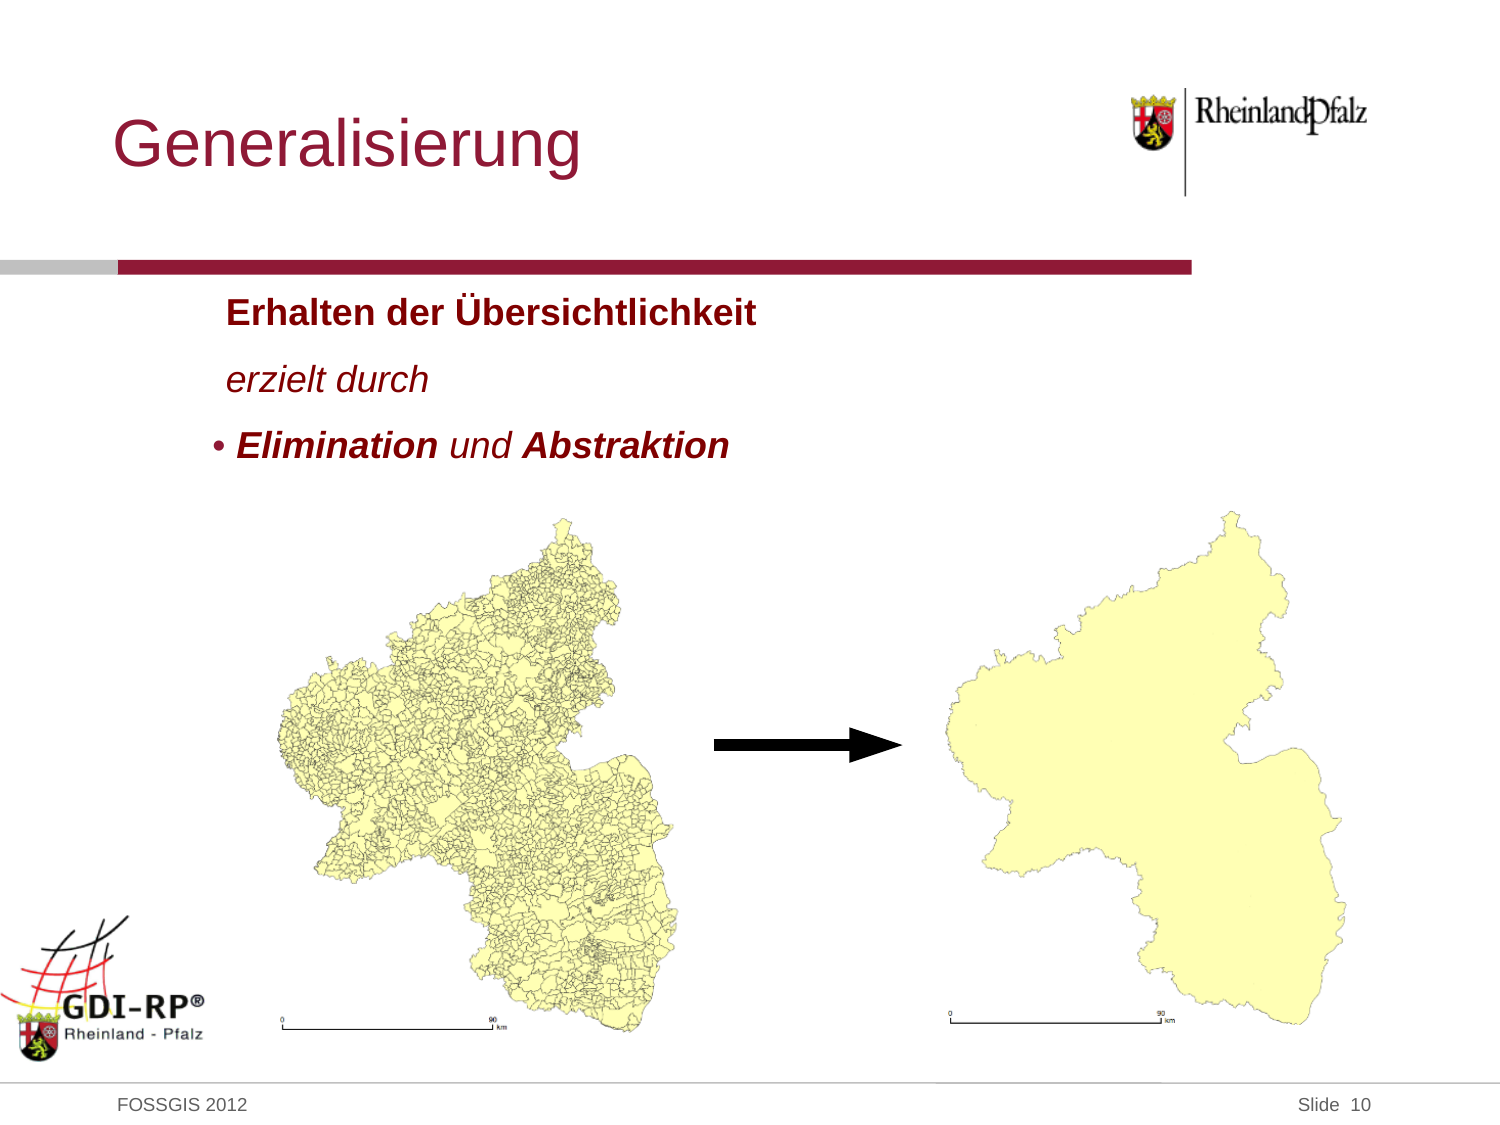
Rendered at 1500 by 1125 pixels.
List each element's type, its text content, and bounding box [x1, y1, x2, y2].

title Generalisierung [112, 63, 1071, 224]
list Erhalten der Übersichtlichkeit erzielt durch Elimination und Abstraktion [212, 295, 1477, 808]
picture [1131, 88, 1447, 198]
picture [942, 508, 1358, 1025]
picture [0, 915, 207, 1063]
picture [274, 516, 699, 1033]
